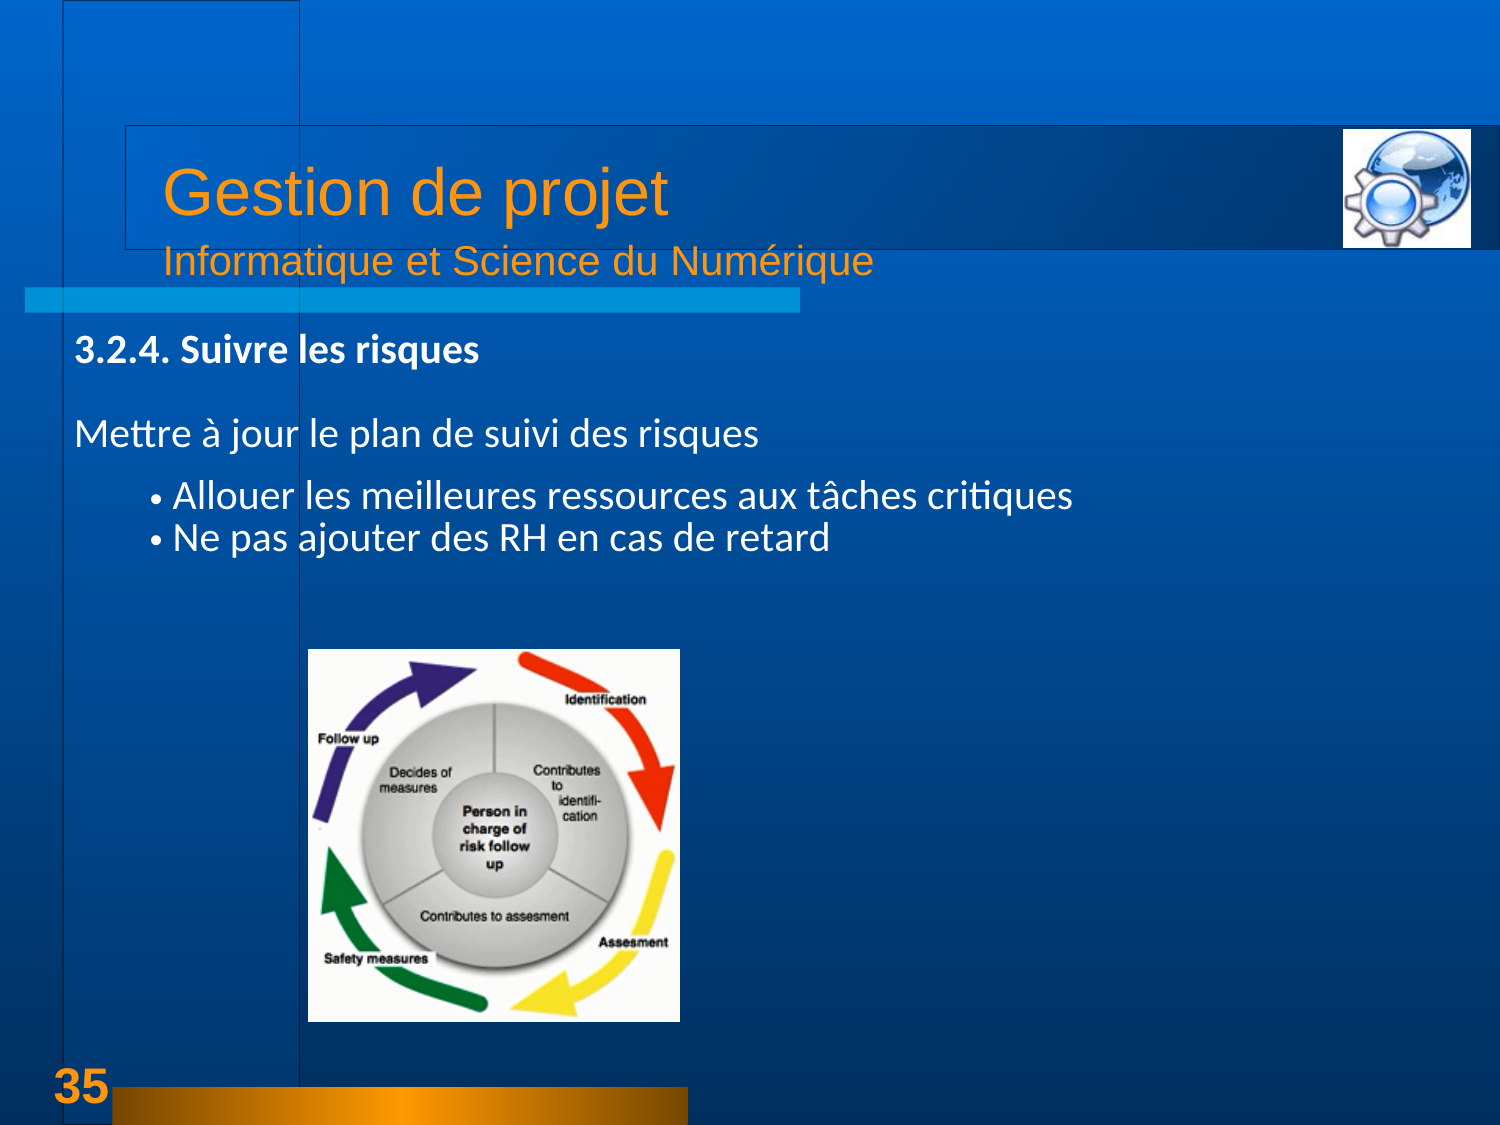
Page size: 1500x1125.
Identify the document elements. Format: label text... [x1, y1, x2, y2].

picture [308, 649, 680, 1022]
picture [1343, 129, 1471, 248]
text_box 3.2.4. Suivre les risques Mettre à jour le plan de suivi des risques Allouer les meilleures ressources aux tâches critiques Ne pas ajouter des RH en cas de retard [59, 324, 1123, 774]
